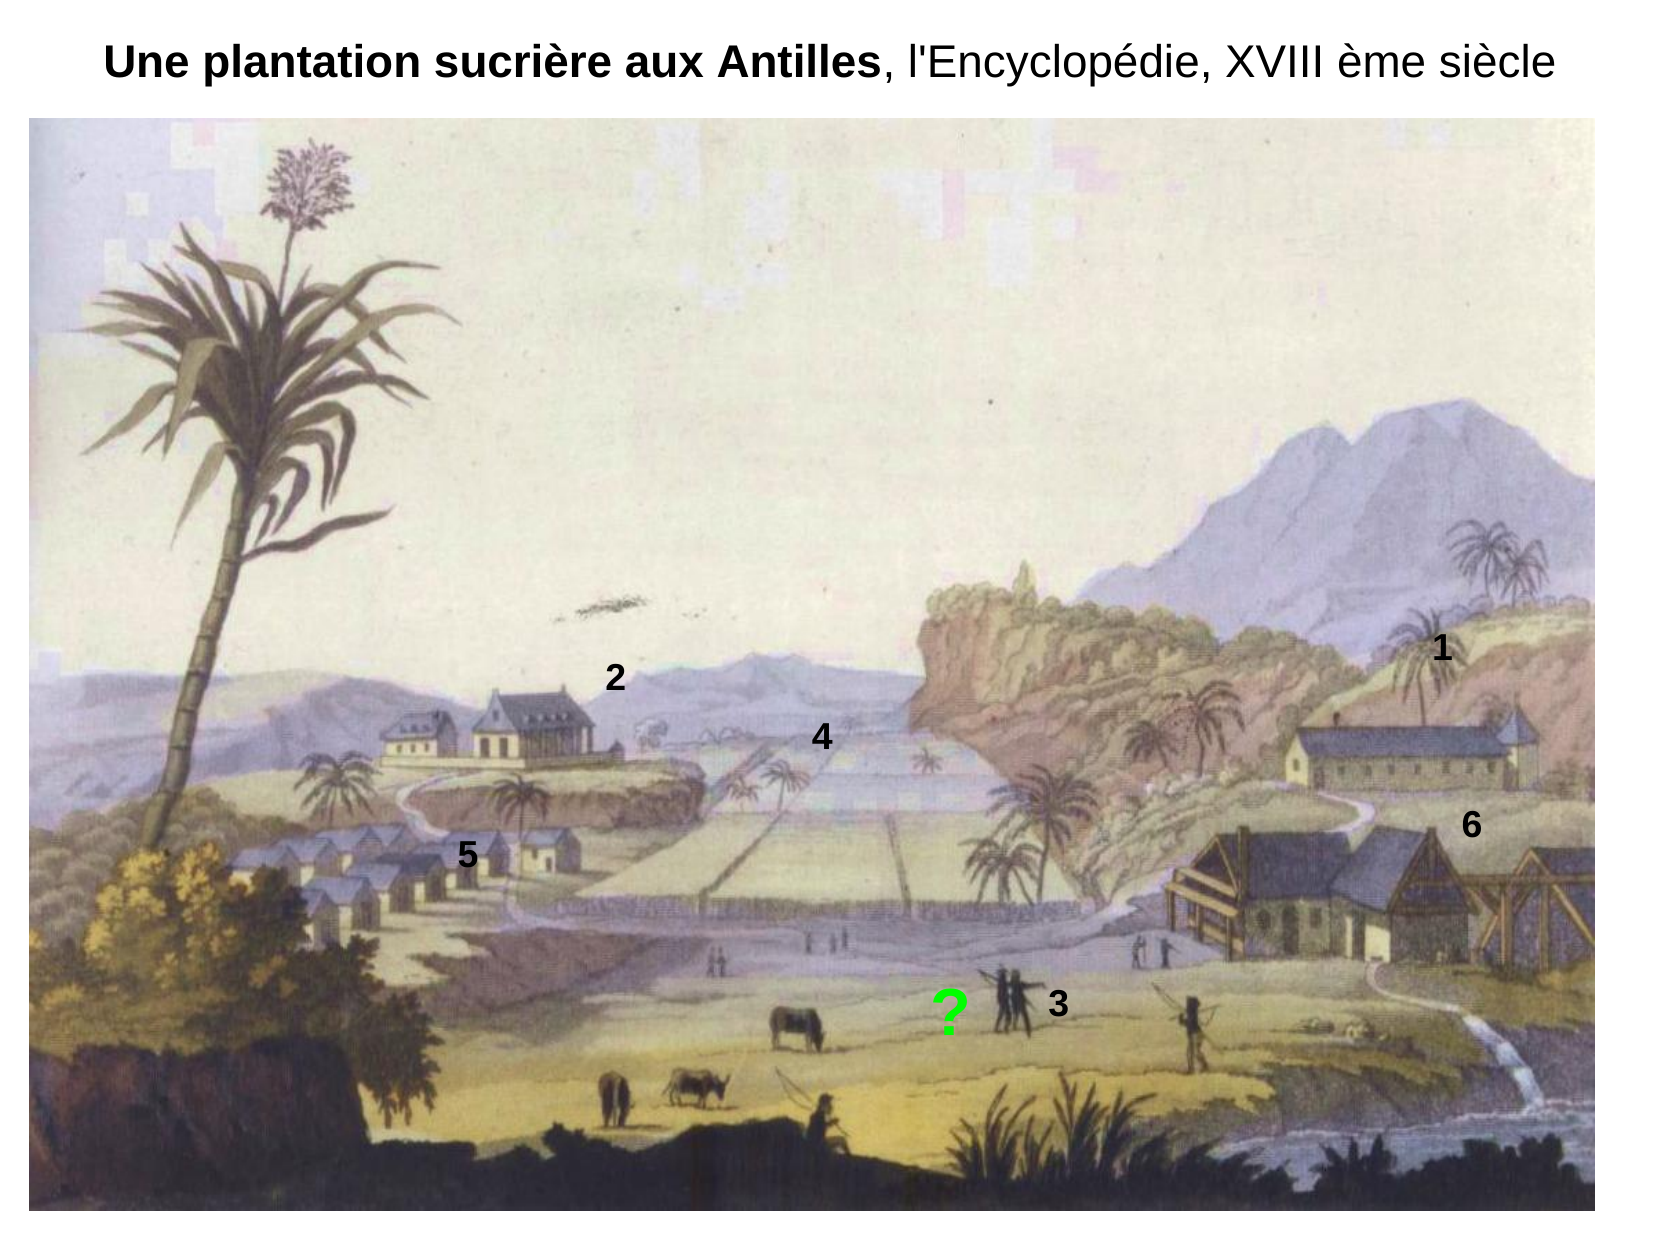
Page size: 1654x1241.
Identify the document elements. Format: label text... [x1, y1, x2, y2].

text_box 5 [442, 826, 532, 916]
text_box Une plantation sucrière aux Antilles, l'Encyclopédie, XVIII ème siècle [88, 29, 1595, 97]
text_box 6 [1446, 797, 1536, 857]
text_box 1 [1417, 620, 1506, 709]
text_box 2 [590, 649, 680, 739]
text_box 4 [797, 708, 857, 767]
picture [29, 118, 1595, 1211]
text_box ? [803, 968, 1099, 1058]
text_box 3 [1033, 975, 1123, 1066]
